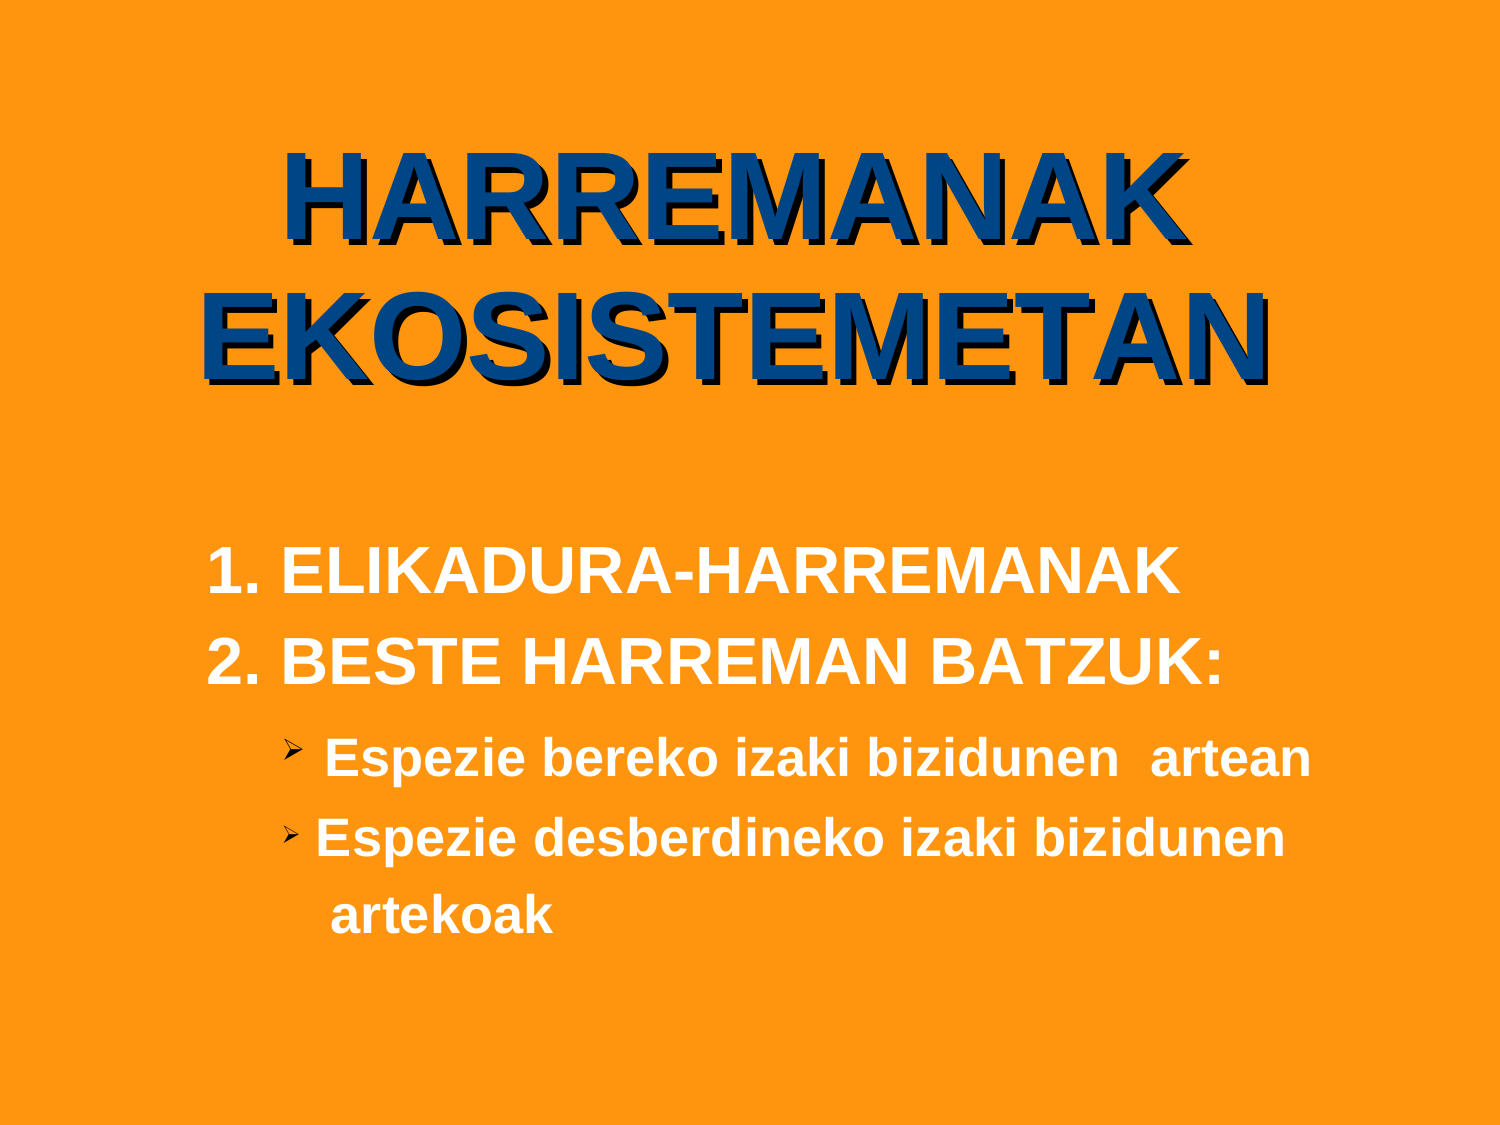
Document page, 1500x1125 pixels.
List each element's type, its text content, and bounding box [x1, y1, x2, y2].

subtitle 1. ELIKADURA-HARREMANAK 2. BESTE HARREMAN BATZUK: Espezie bereko izaki bizidunen artean Espezie desberdineko izaki bizidunen artekoak [206, 413, 1500, 1125]
title HARREMANAK EKOSISTEMETAN [59, 126, 1410, 407]
